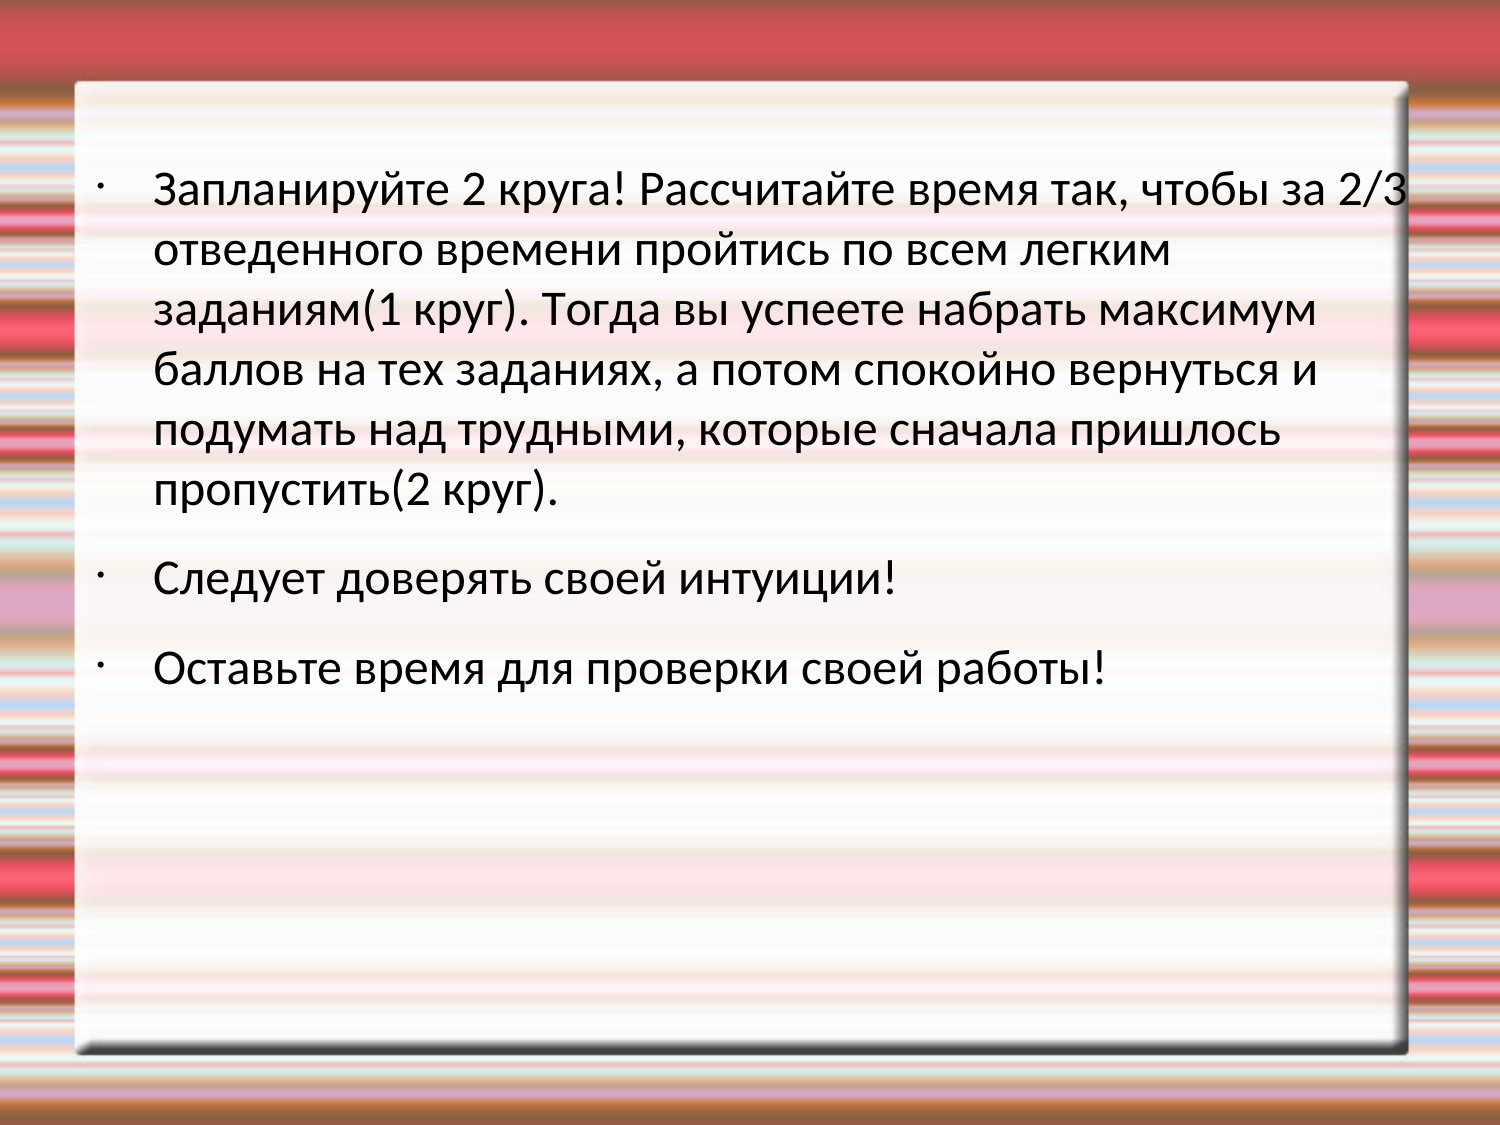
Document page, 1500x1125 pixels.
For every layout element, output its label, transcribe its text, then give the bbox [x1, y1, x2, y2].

picture [0, 0, 1500, 1125]
list Запланируйте 2 круга! Рассчитайте время так, чтобы за 2/3 отведенного времени пройтись по всем легким заданиям(1 круг). Тогда вы успеете набрать максимум баллов на тех заданиях, а потом спокойно вернуться и подумать над трудными, которые сначала пришлось пропустить(2 круг). Следует доверять своей интуиции! Оставьте время для проверки своей работы! [82, 58, 1432, 1055]
